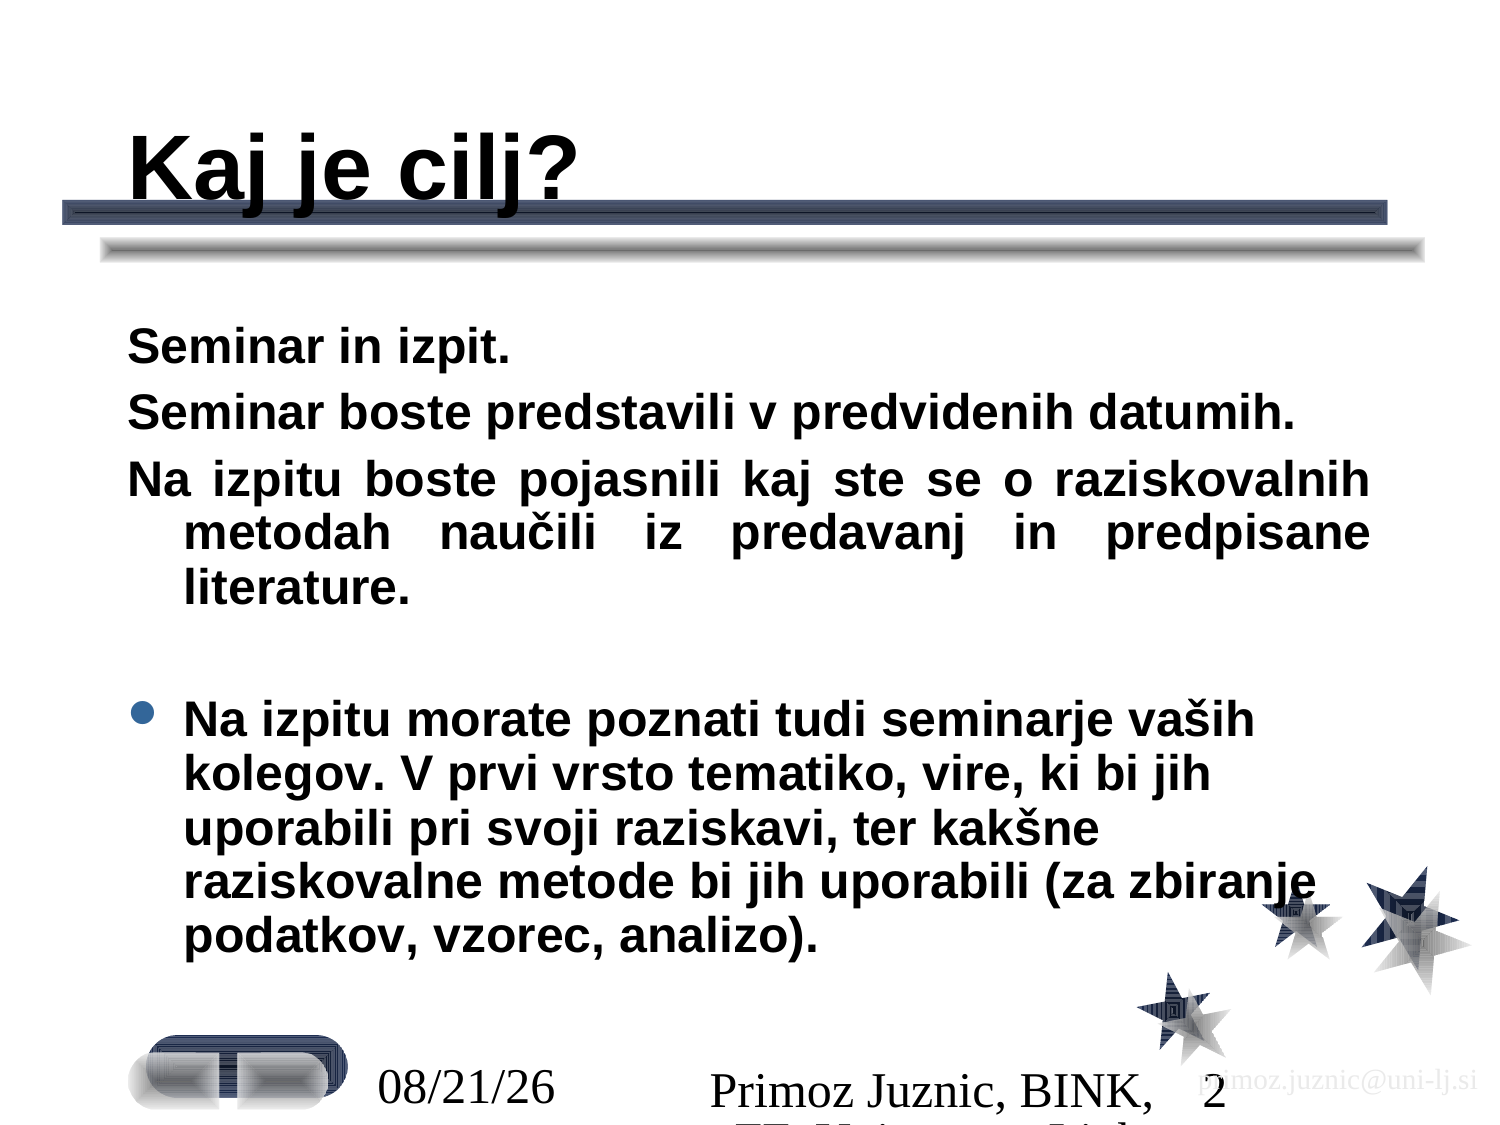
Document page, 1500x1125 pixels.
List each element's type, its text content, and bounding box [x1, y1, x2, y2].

title Kaj je cilj? [112, 37, 1388, 225]
list Seminar in izpit. Seminar boste predstavili v predvidenih datumih. Na izpitu boste pojasnili kaj ste se o raziskovalnih metodah naučili iz predavanj in predpisane literature. Na izpitu morate poznati tudi seminarje vaših kolegov. V prvi vrsto tematiko, vire, ki bi jih uporabili pri svoji raziskavi, ter kakšne raziskovalne metode bi jih uporabili (za zbiranje podatkov, vzorec, analizo). [112, 312, 1388, 988]
